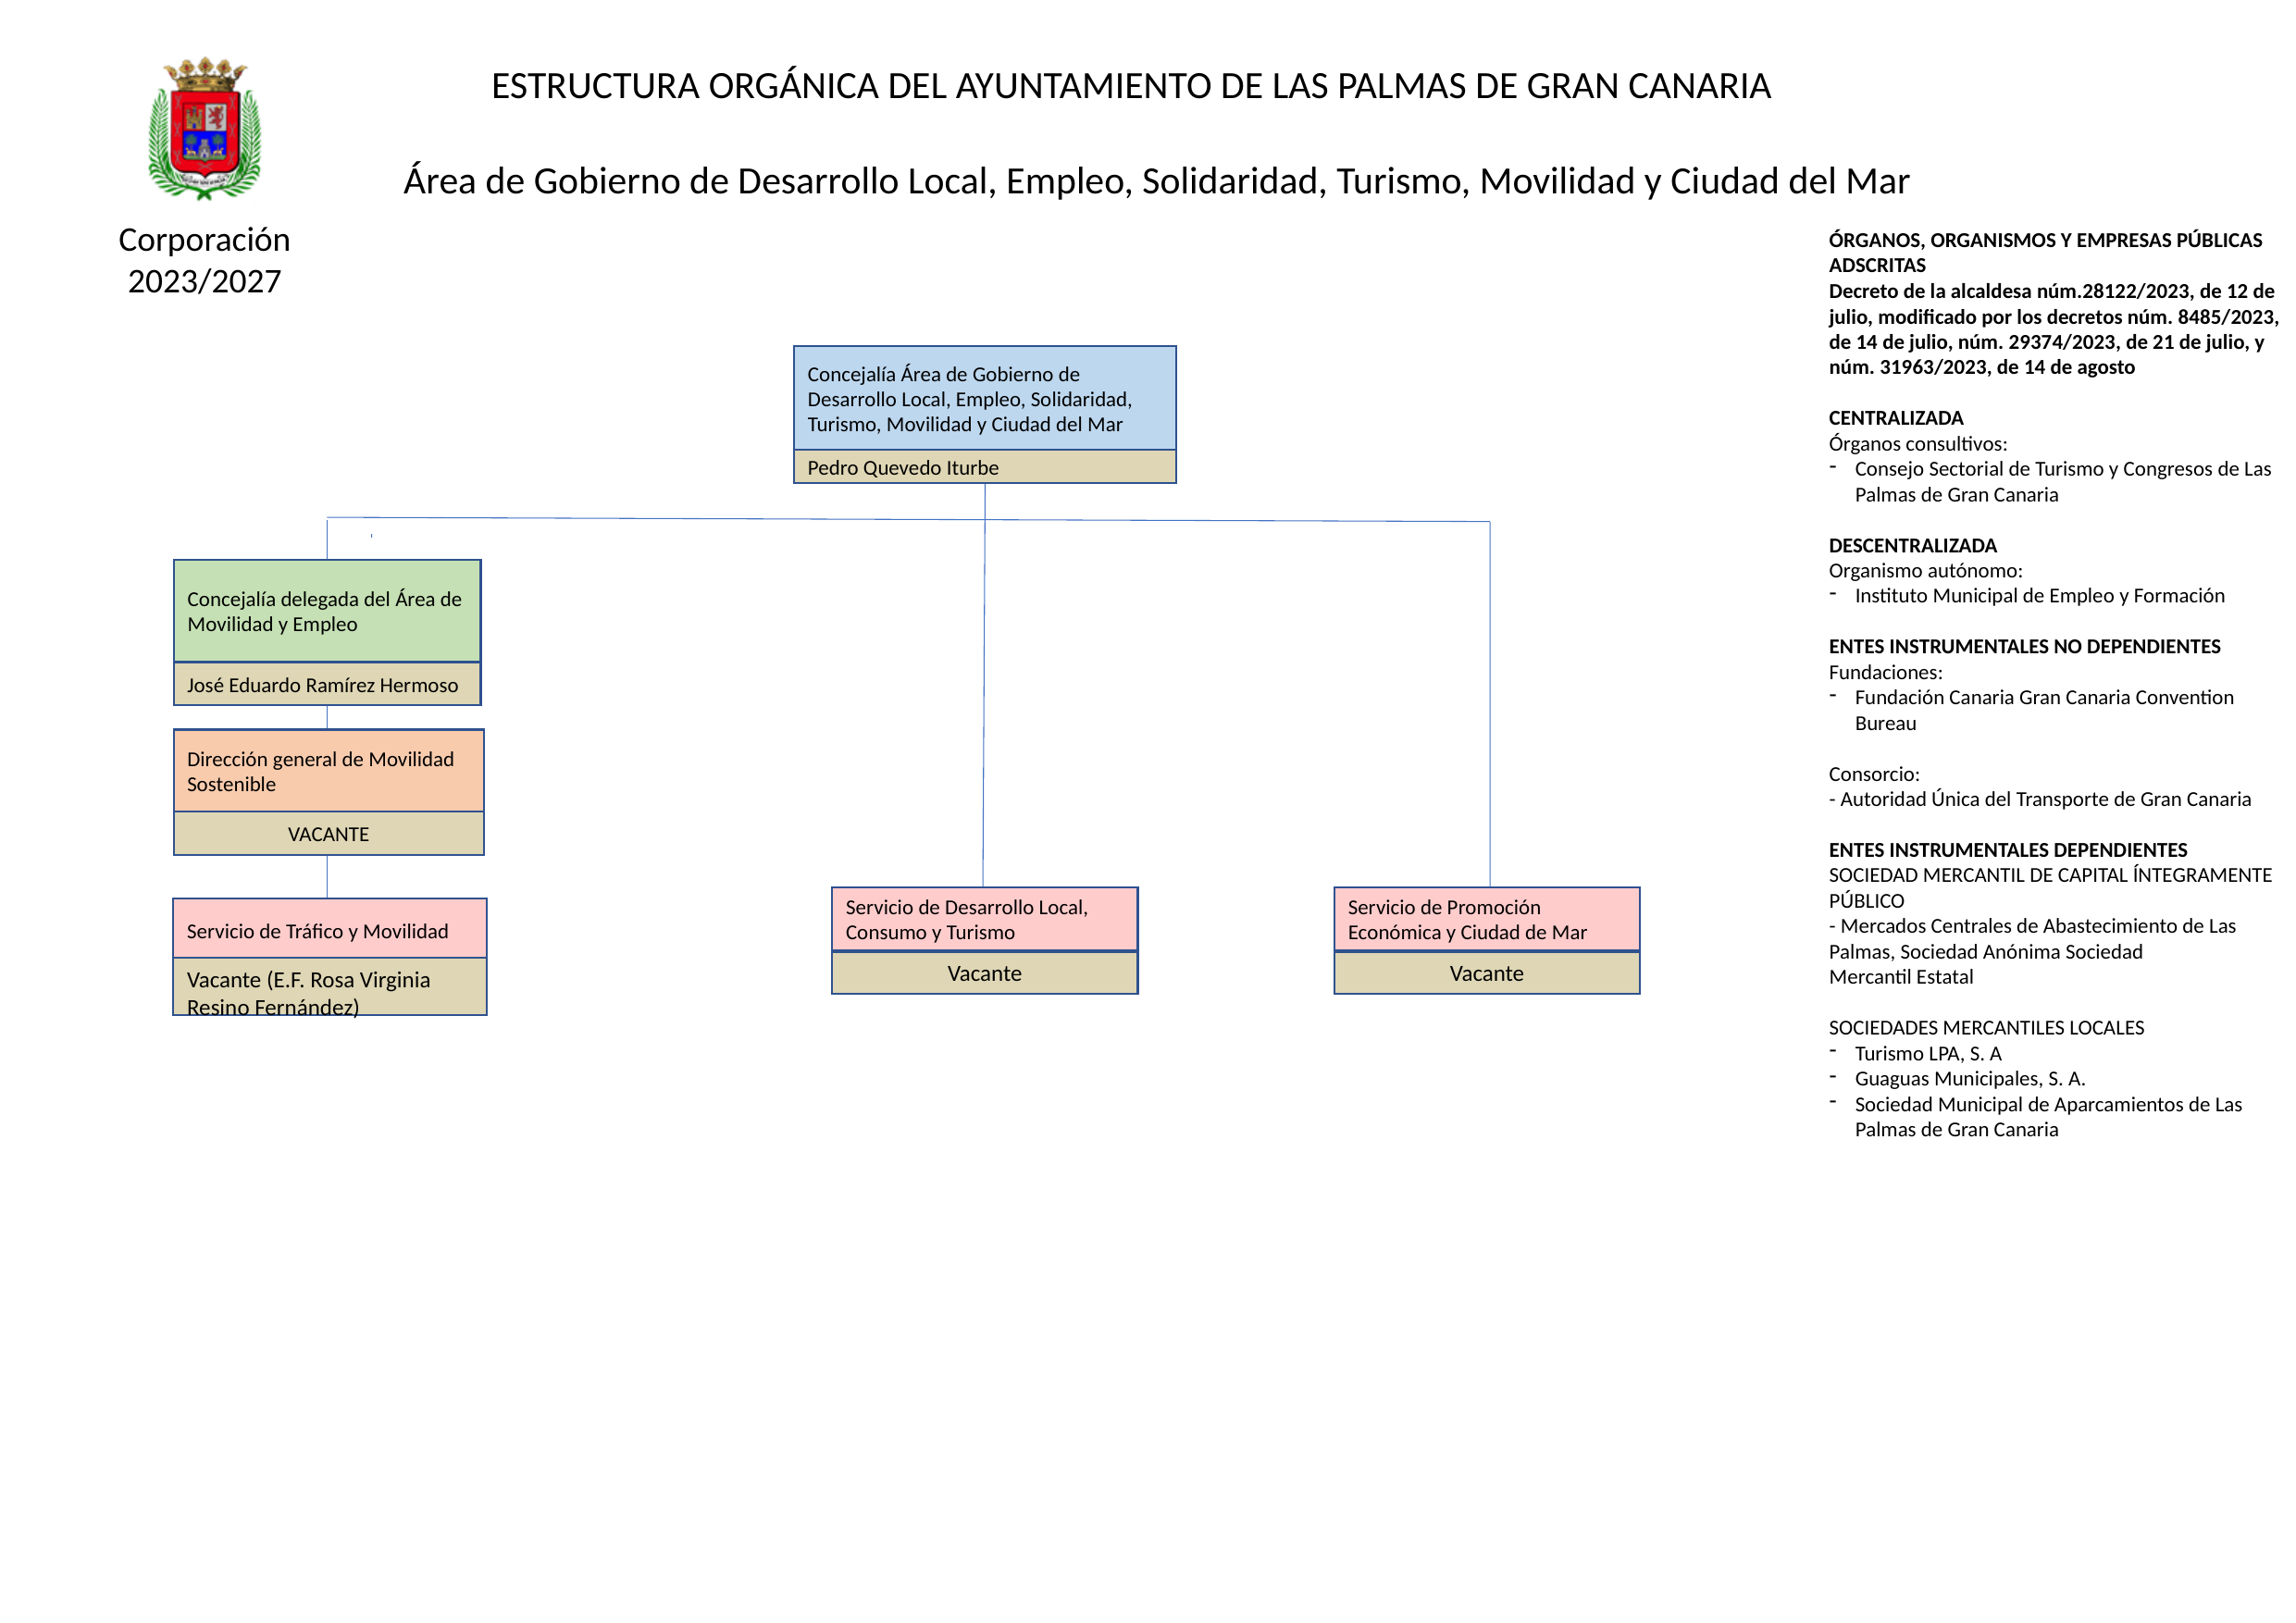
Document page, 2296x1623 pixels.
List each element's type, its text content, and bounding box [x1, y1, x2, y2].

text_box Área de Gobierno de Desarrollo Local, Empleo, Solidaridad, Turismo, Movilidad y Ciudad del Mar [390, 148, 2208, 209]
text_box Servicio de Tráfico y Movilidad [173, 898, 487, 957]
text_box ÓRGANOS, ORGANISMOS Y EMPRESAS PÚBLICAS ADSCRITAS Decreto de la alcaldesa núm.28122/2023, de 12 de julio, modificado por los decretos núm. 8485/2023, de 14 de julio, núm. 29374/2023, de 21 de julio, y núm. 31963/2023, de 14 de agosto CENTRALIZADA Órganos consultivos: Consejo Sectorial de Turismo y Congresos de Las Palmas de Gran Canaria DESCENTRALIZADA Organismo autónomo: Instituto Municipal de Empleo y Formación ENTES INSTRUMENTALES NO DEPENDIENTES Fundaciones: Fundación Canaria Gran Canaria Convention Bureau Consorcio: - Autoridad Única del Transporte de Gran Canaria ENTES INSTRUMENTALES DEPENDIENTES SOCIEDAD MERCANTIL DE CAPITAL ÍNTEGRAMENTE PÚBLICO - Mercados Centrales de Abastecimiento de Las Palmas, Sociedad Anónima Sociedad Mercantil Estatal SOCIEDADES MERCANTILES LOCALES Turismo LPA, S. A Guaguas Municipales, S. A. Sociedad Municipal de Aparcamientos de Las Palmas de Gran Canaria [1815, 219, 2295, 1148]
text_box Concejalía delegada del Área de Movilidad y Empleo [173, 559, 481, 663]
text_box Concejalía Área de Gobierno de Desarrollo Local, Empleo, Solidaridad, Turismo, Movilidad y Ciudad del Mar [794, 346, 1176, 450]
text_box VACANTE [173, 812, 485, 856]
text_box Corporación 2023/2027 [82, 209, 328, 307]
text_box Vacante [832, 951, 1138, 994]
text_box Vacante (E.F. Rosa Virginia Resino Fernández) [173, 957, 487, 1016]
text_box José Eduardo Ramírez Hermoso [173, 663, 481, 705]
text_box Vacante [1334, 951, 1641, 994]
text_box ESTRUCTURA ORGÁNICA DEL AYUNTAMIENTO DE LAS PALMAS DE GRAN CANARIA [478, 53, 1787, 114]
picture [146, 53, 263, 204]
text_box Servicio de Promoción Económica y Ciudad de Mar [1334, 886, 1641, 950]
text_box Pedro Quevedo Iturbe [794, 450, 1176, 484]
text_box Servicio de Desarrollo Local, Consumo y Turismo [832, 886, 1138, 950]
text_box Dirección general de Movilidad Sostenible [173, 729, 485, 812]
